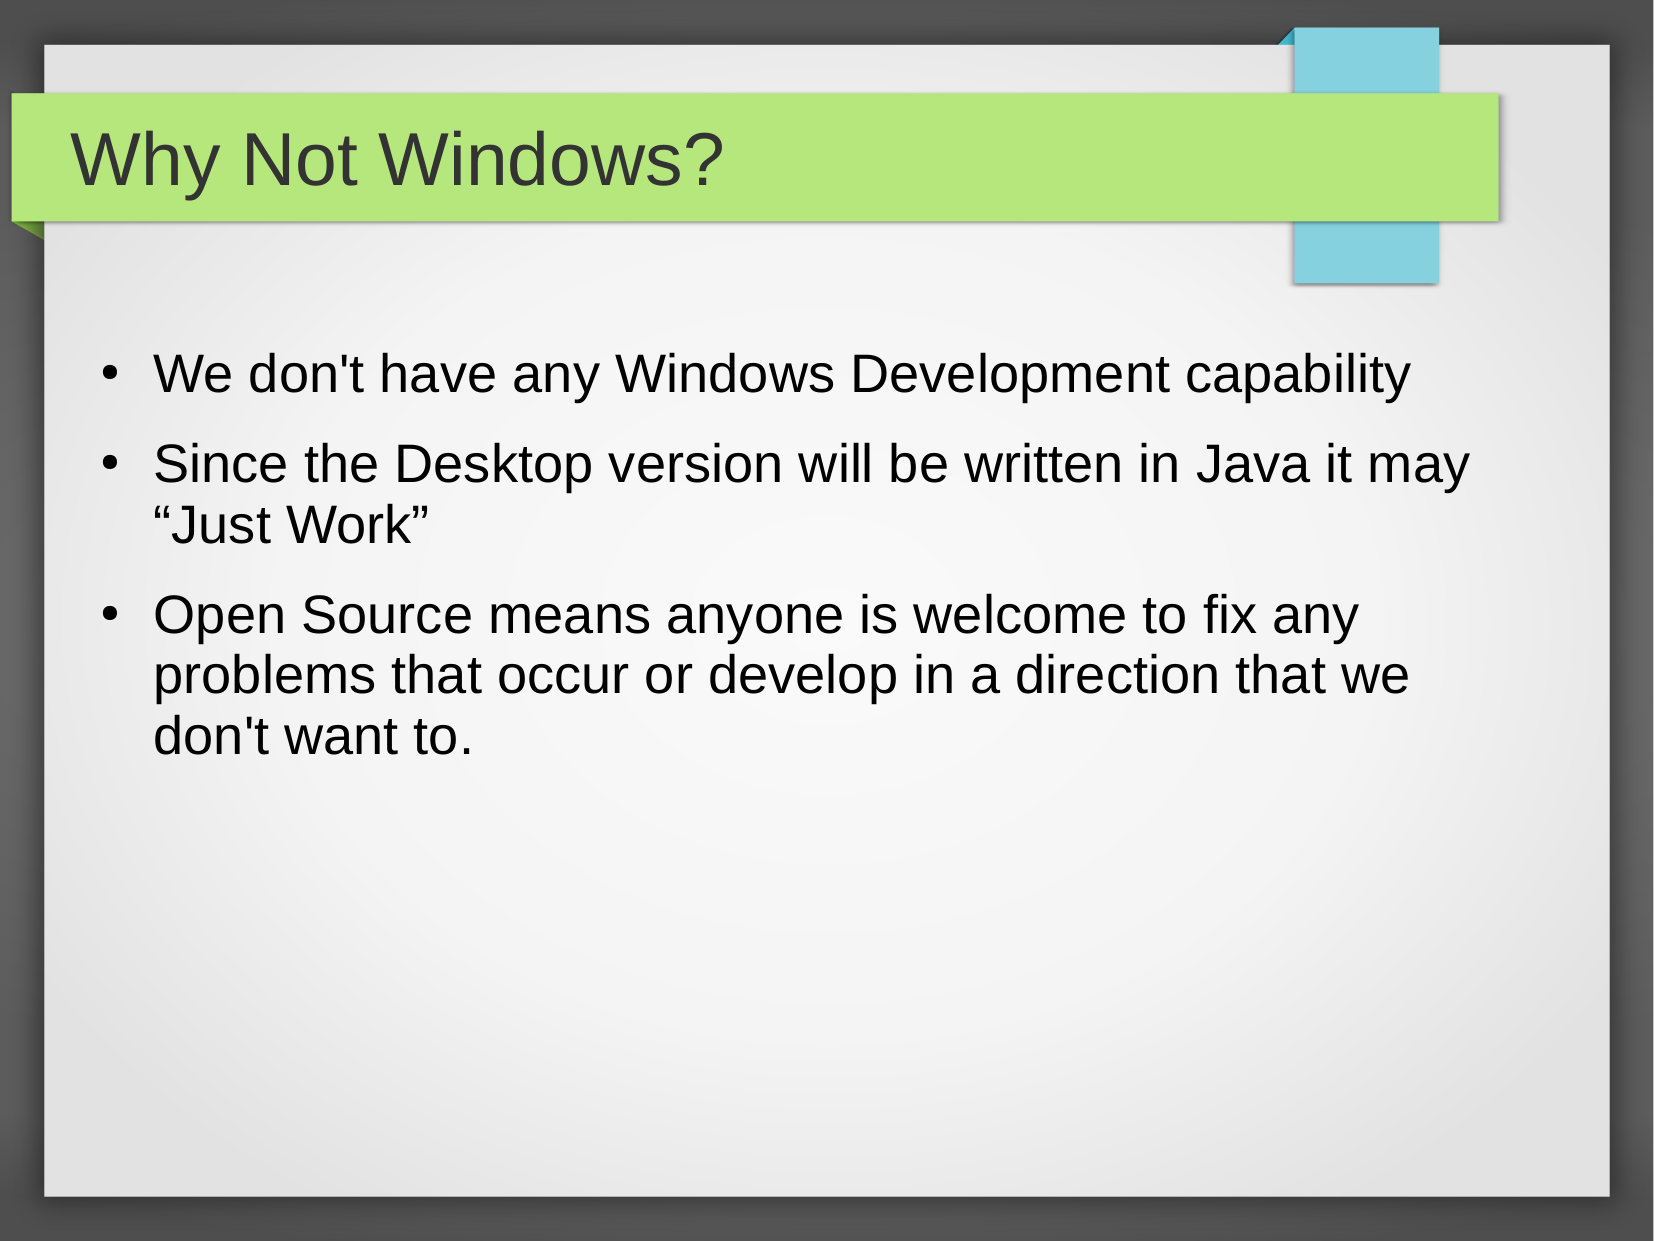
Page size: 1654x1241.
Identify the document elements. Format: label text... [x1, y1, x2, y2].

title Why Not Windows? [70, 106, 1229, 213]
list We don't have any Windows Development capability Since the Desktop version will be written in Java it may “Just Work” Open Source means anyone is welcome to fix any problems that occur or develop in a direction that we don't want to. [82, 343, 1538, 1063]
picture [0, 0, 1654, 1241]
